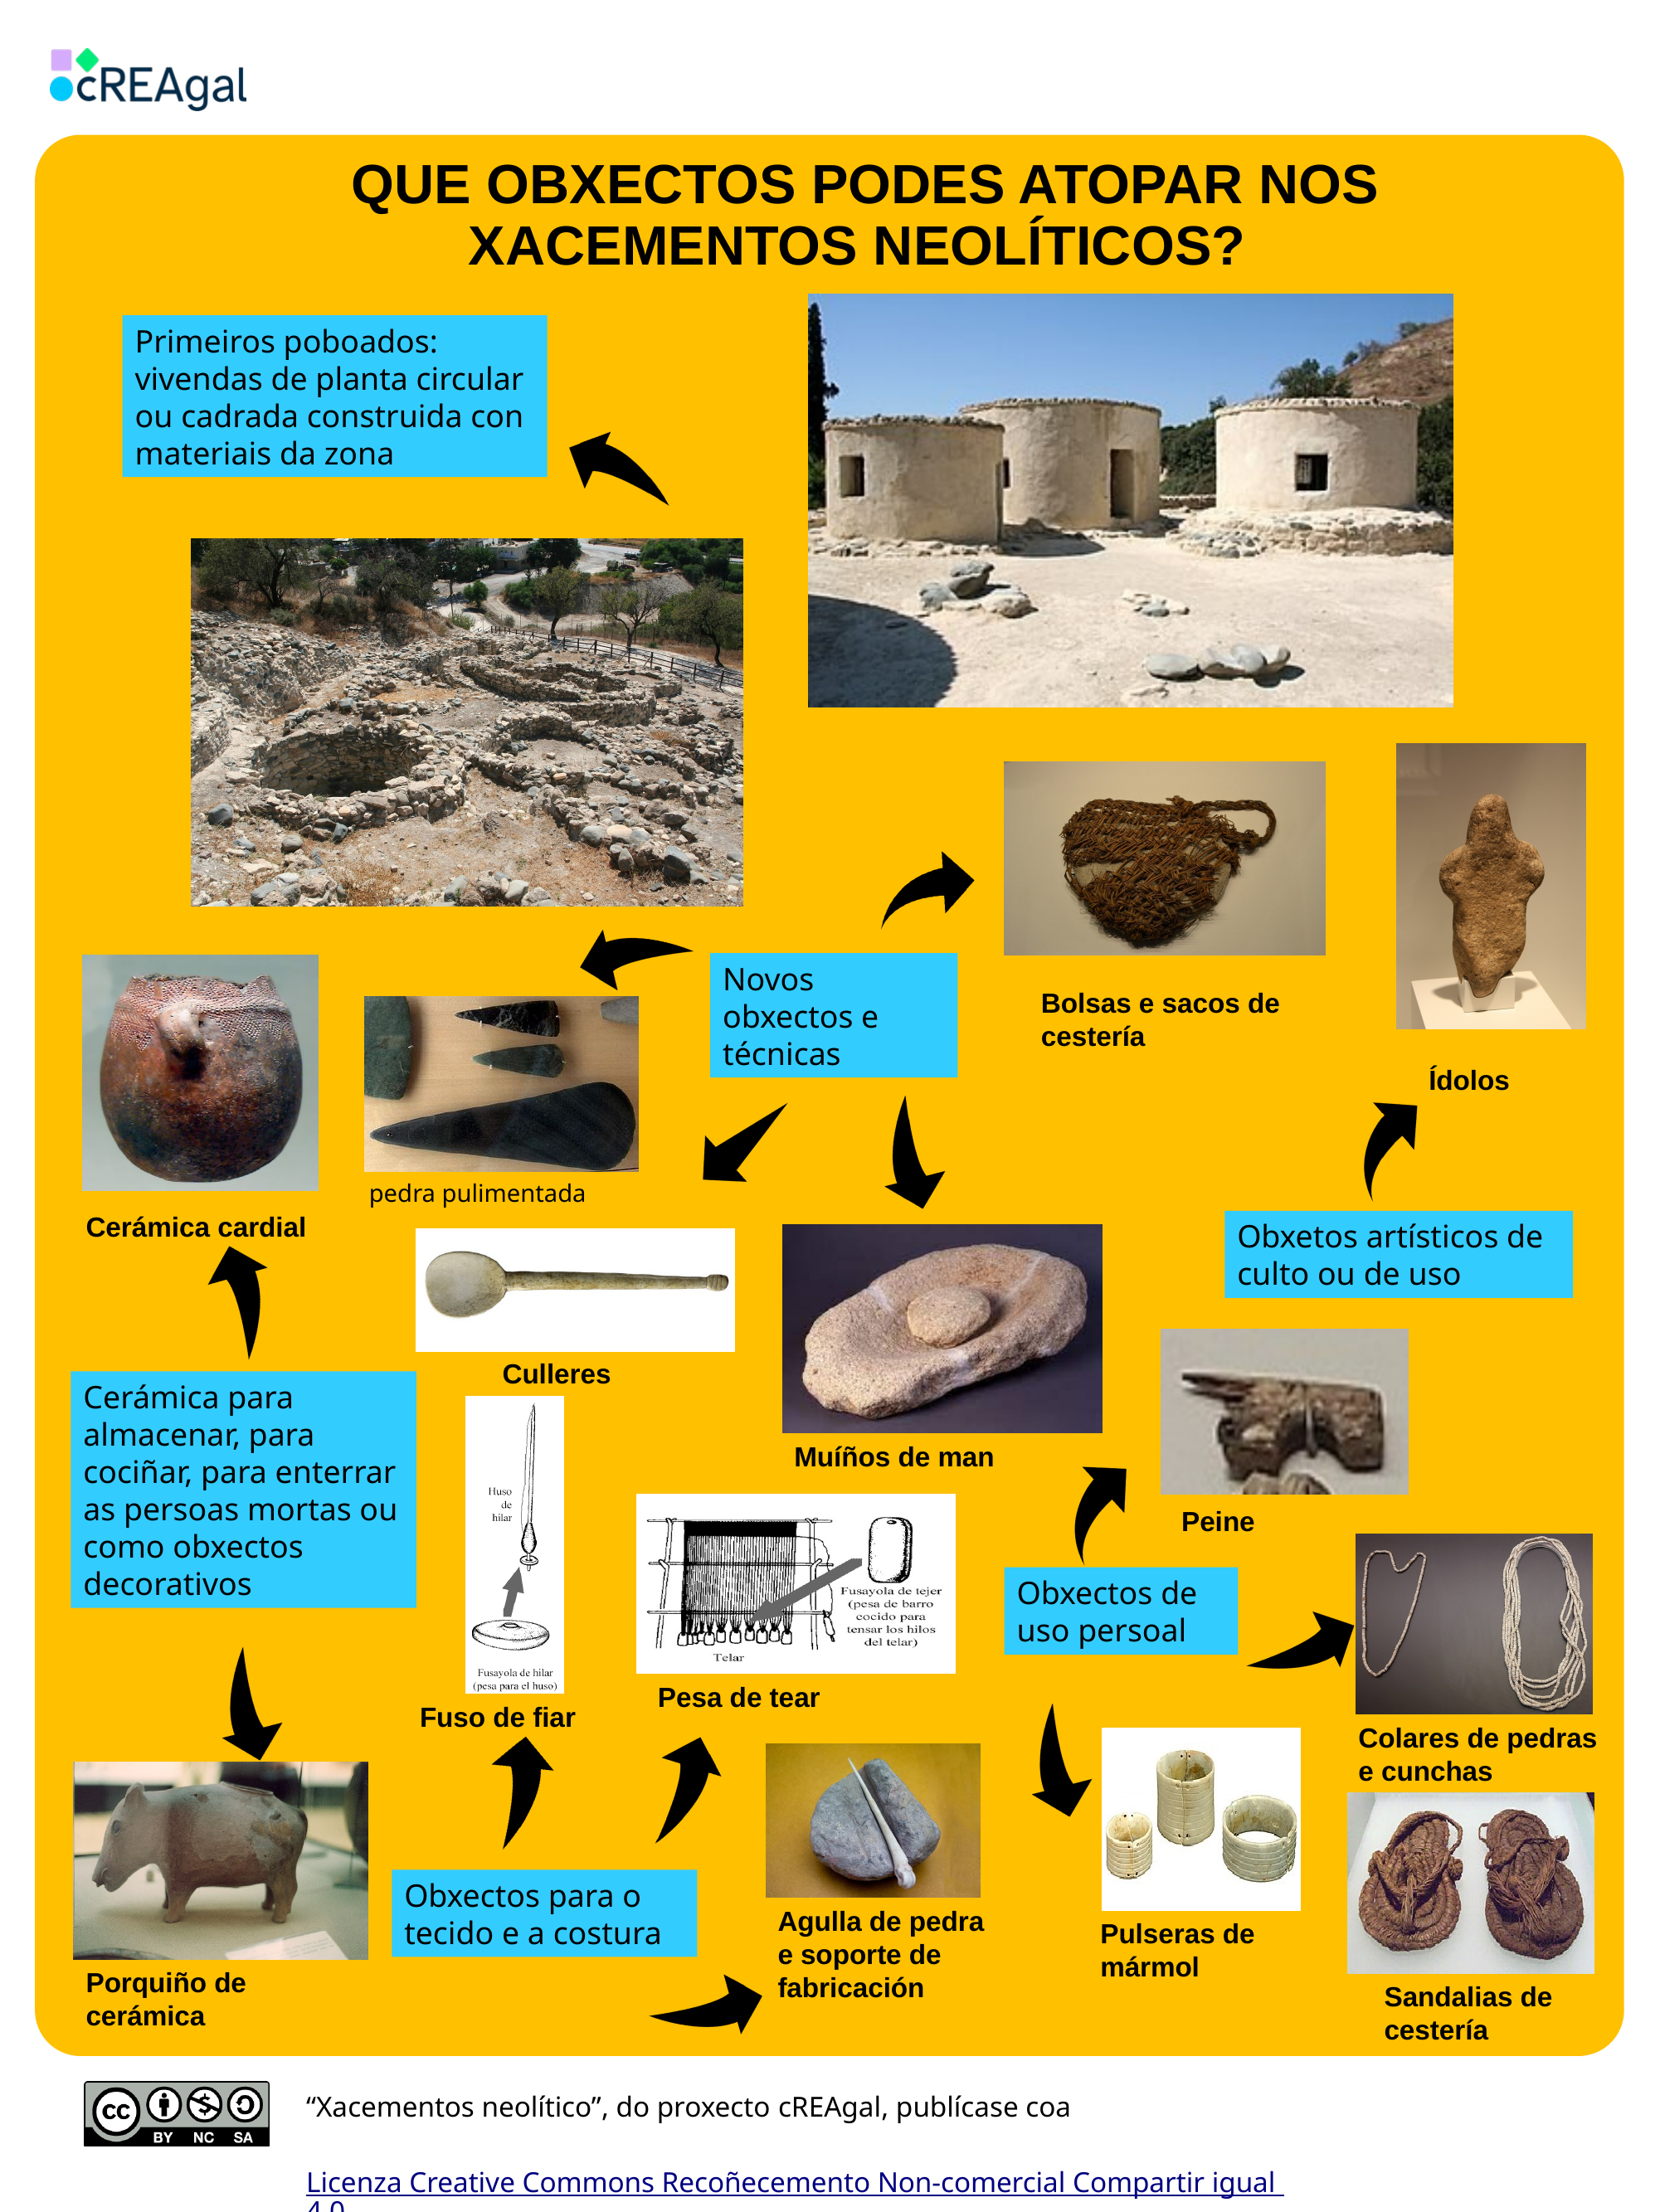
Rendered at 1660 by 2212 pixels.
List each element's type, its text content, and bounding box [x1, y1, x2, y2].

text_box “Xacementos neolítico”, do proxecto cREAgal, publícase coa Licenza Creative Commons Recoñecemento Non-comercial Compartir igual 4.0 [294, 2081, 1298, 2156]
text_box QUE OBXECTOS PODES ATOPAR NOS XACEMENTOS NEOLÍTICOS? [245, 147, 1470, 294]
text_box Agulla de pedra e soporte de fabricación [765, 1897, 1005, 2010]
text_box Culleres [489, 1352, 711, 1396]
picture [1347, 1793, 1594, 1974]
picture [50, 48, 246, 111]
picture [657, 1053, 833, 1229]
picture [1004, 761, 1326, 955]
picture [808, 294, 1453, 707]
text_box Pulseras de mármol [1088, 1910, 1298, 1989]
text_box pedra pulimentada [356, 1171, 639, 1213]
picture [416, 1228, 735, 1352]
text_box Fuso de fiar [406, 1693, 625, 1739]
text_box Muíños de man [781, 1432, 1064, 1479]
text_box Cerámica cardial [73, 1203, 356, 1249]
text_box Obxectos para o tecido e a costura [392, 1869, 698, 1957]
text_box Pesa de tear [645, 1674, 887, 1719]
picture [636, 1494, 956, 1674]
text_box Primeiros poboados: vivendas de planta circular ou cadrada construida con materiais da zona [122, 315, 548, 478]
picture [766, 1743, 981, 1897]
picture [630, 1934, 784, 2081]
picture [84, 2081, 270, 2146]
picture [465, 1396, 564, 1693]
text_box Obxetos artísticos de culto ou de uso [1224, 1210, 1574, 1298]
picture [857, 824, 989, 955]
picture [451, 1725, 588, 1862]
text_box Obxectos de uso persoal [1004, 1567, 1239, 1655]
picture [168, 1224, 321, 1378]
picture [782, 1077, 1409, 1597]
picture [980, 1534, 1593, 1911]
picture [191, 388, 743, 1172]
picture [1294, 1056, 1470, 1232]
picture [605, 1714, 762, 1870]
picture [73, 1629, 368, 1960]
picture [1396, 743, 1586, 1029]
text_box Ídolos [1416, 1056, 1568, 1102]
text_box Bolsas e sacos de cestería [1029, 980, 1324, 1058]
text_box Cerámica para almacenar, para cociñar, para enterrar as persoas mortas ou como obxectos decorativos [71, 1371, 416, 1608]
text_box Porquiño de cerámica [73, 1959, 306, 2039]
text_box Novos obxectos e técnicas [710, 953, 958, 1078]
text_box Peine [1169, 1497, 1323, 1544]
text_box Sandalias de cestería [1371, 1973, 1568, 2052]
text_box Colares de pedras e cunchas [1346, 1714, 1617, 1793]
picture [82, 955, 319, 1191]
